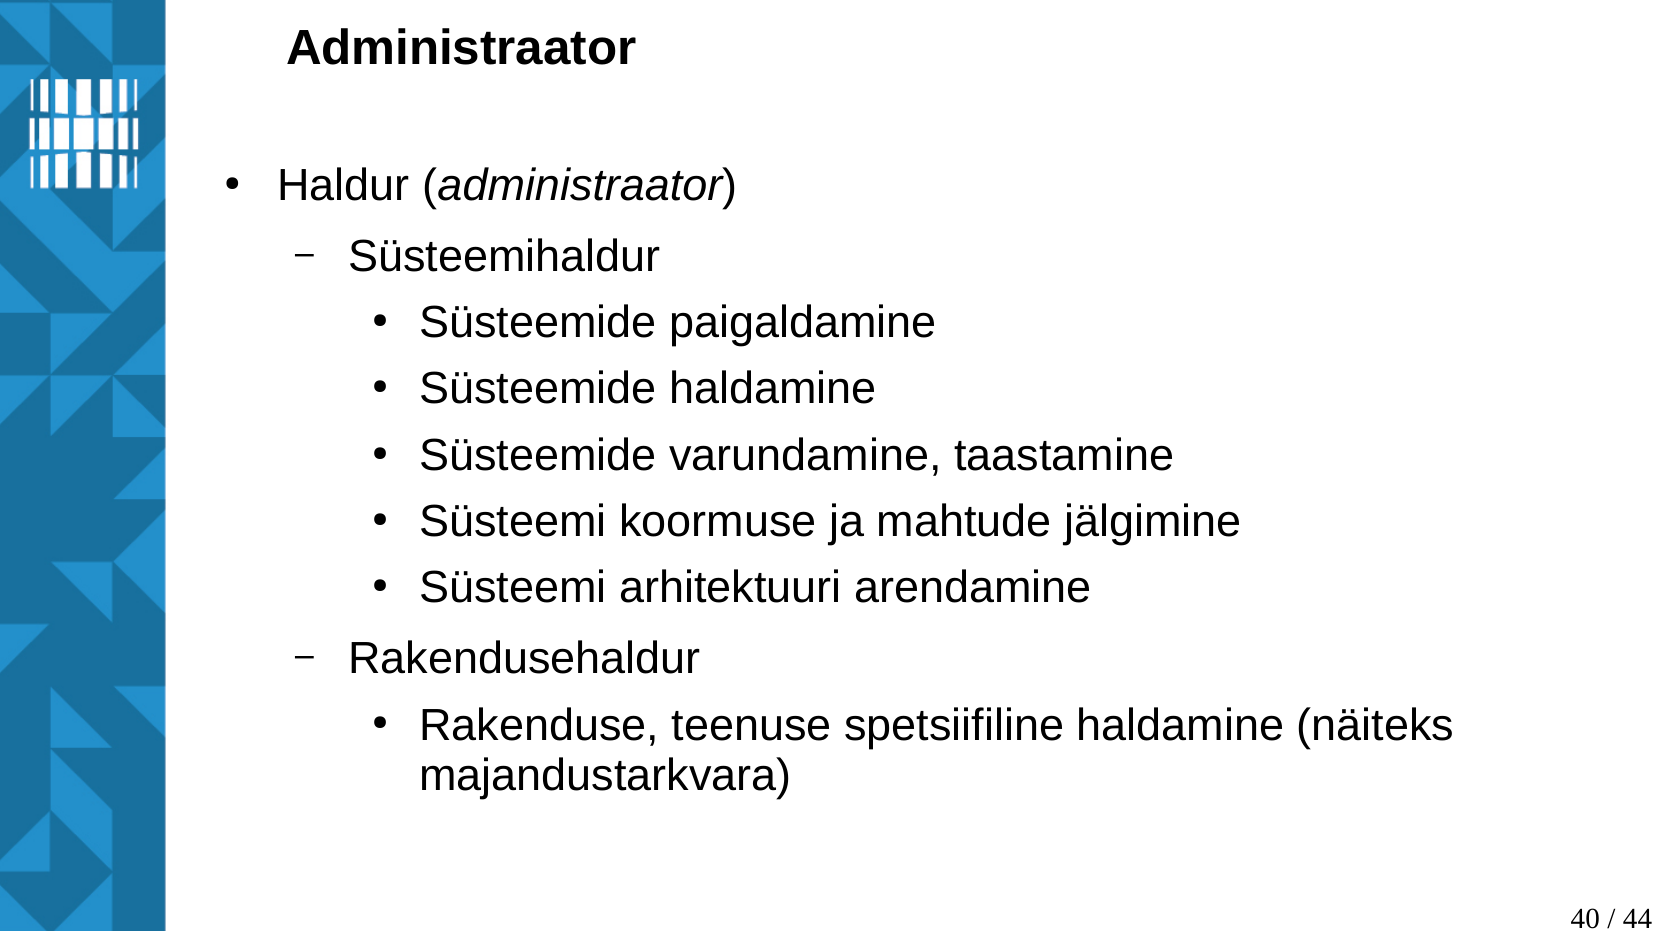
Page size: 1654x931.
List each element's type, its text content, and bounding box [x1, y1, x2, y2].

title Administraator [286, 10, 1576, 86]
list Haldur (administraator) Süsteemihaldur Süsteemide paigaldamine Süsteemide haldamine Süsteemide varundamine, taastamine Süsteemi koormuse ja mahtude jälgimine Süsteemi arhitektuuri arendamine Rakendusehaldur Rakenduse, teenuse spetsiifiline haldamine (näiteks majandustarkvara) [206, 159, 1625, 828]
